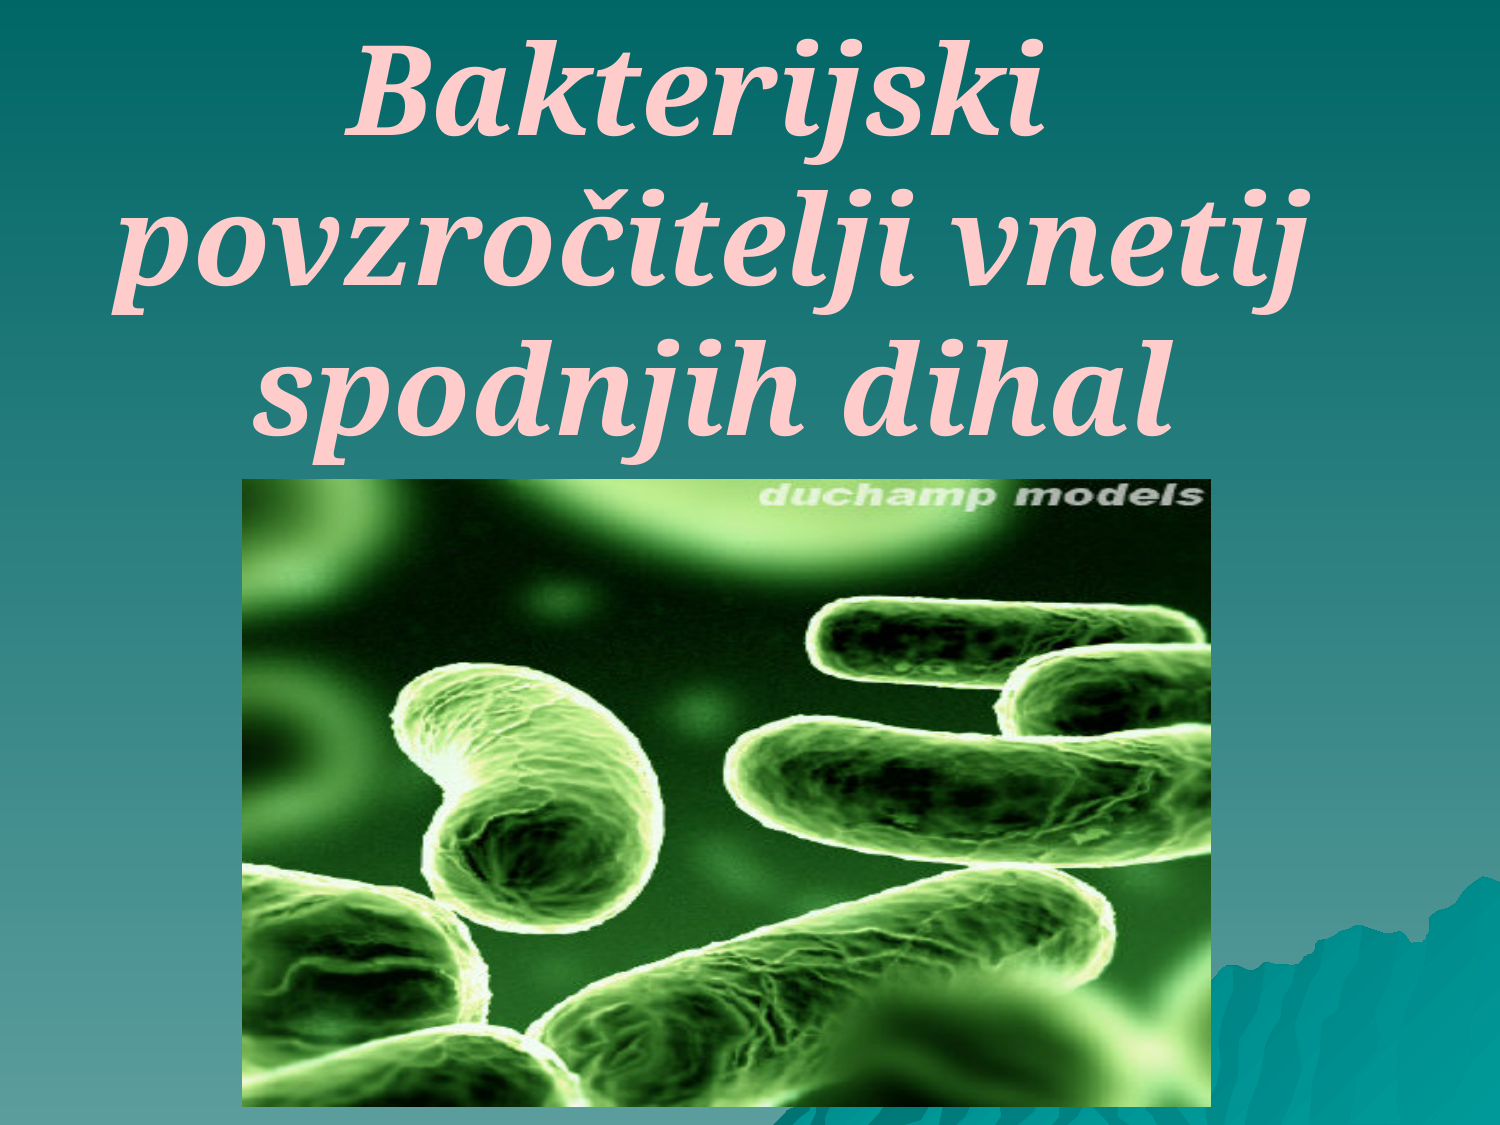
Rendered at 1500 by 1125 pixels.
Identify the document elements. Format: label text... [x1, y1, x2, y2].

title Bakterijski povzročitelji vnetij spodnjih dihal [41, 0, 1388, 468]
picture [242, 479, 1211, 1107]
